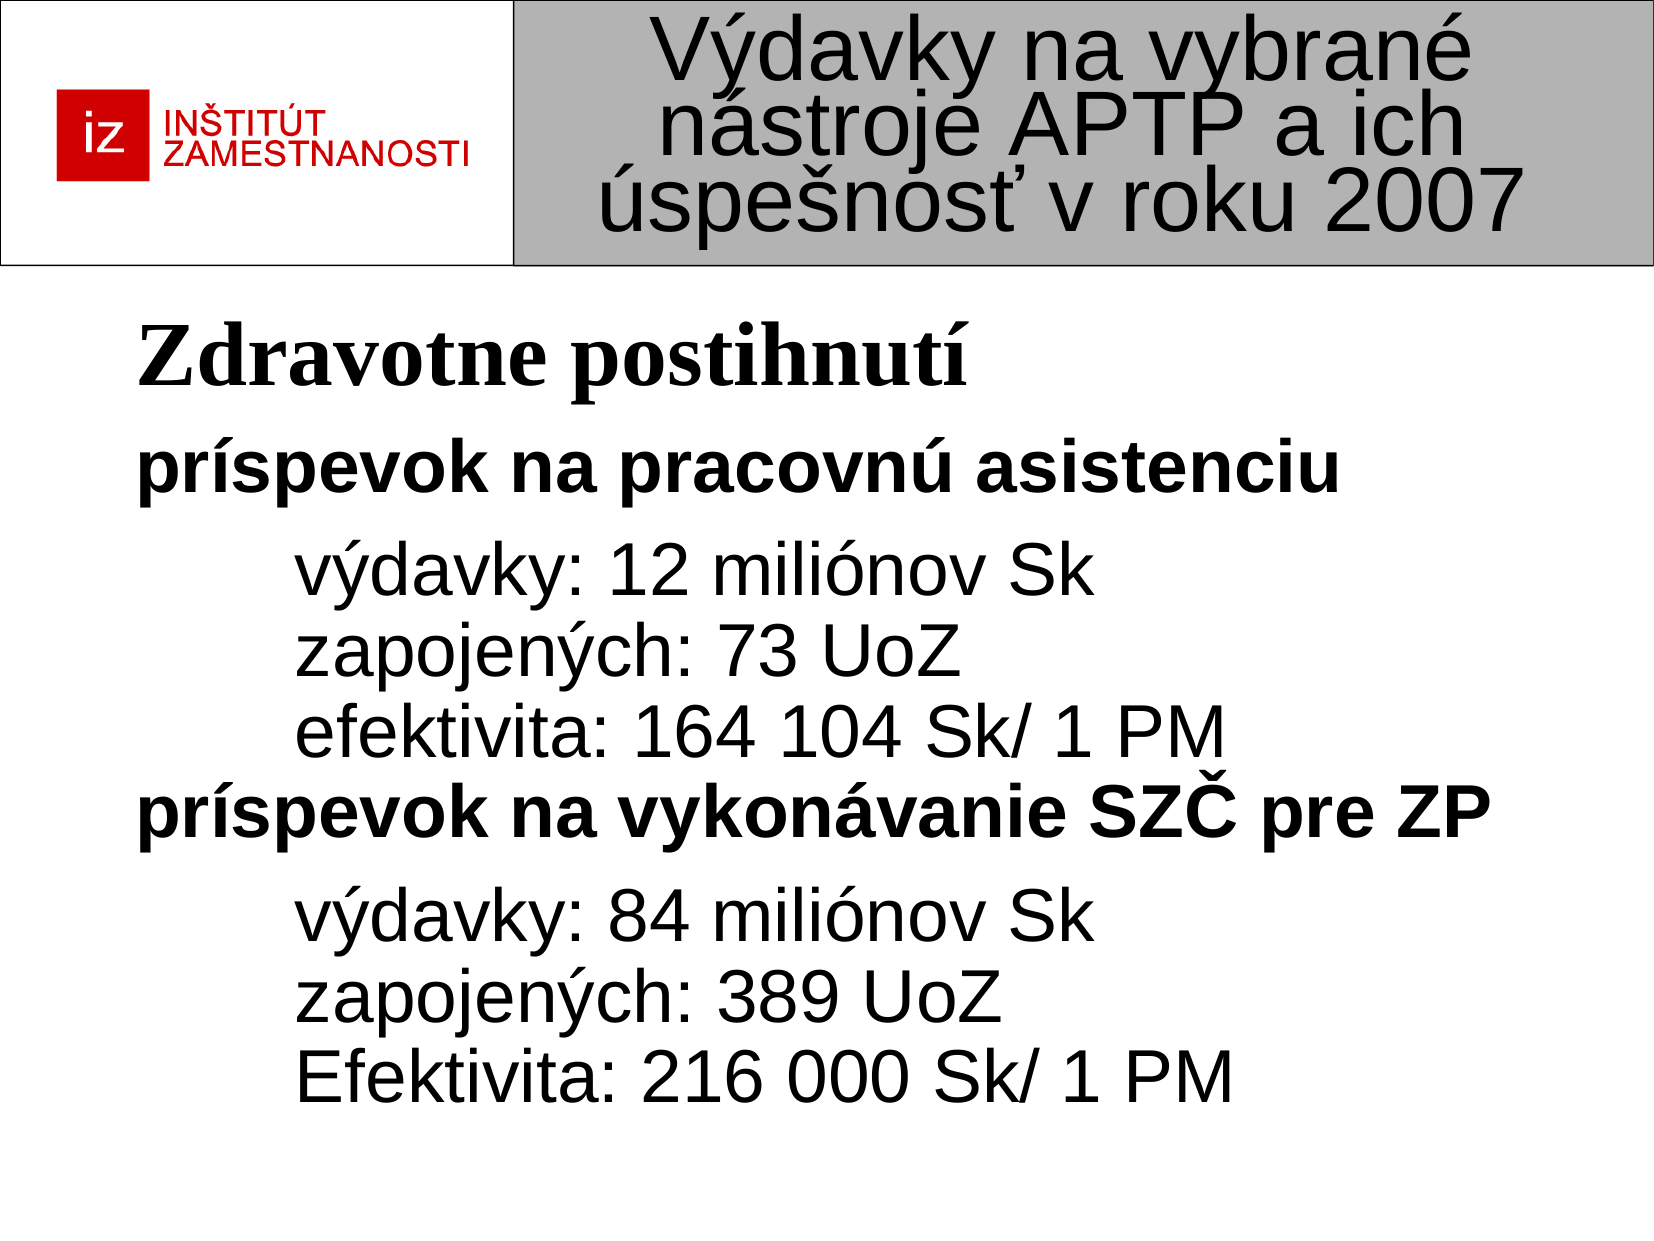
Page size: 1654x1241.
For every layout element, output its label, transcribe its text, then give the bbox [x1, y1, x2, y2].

title Výdavky na vybrané nástroje APTP a ich úspešnosť v roku 2007 [560, 1, 1565, 266]
picture [5, 8, 512, 257]
list Zdravotne postihnutí príspevok na pracovnú asistenciu výdavky: 12 miliónov Sk zapojených: 73 UoZ efektivita: 164 104 Sk/ 1 PM príspevok na vykonávanie SZČ pre ZP výdavky: 84 miliónov Sk zapojených: 389 UoZ Efektivita: 216 000 Sk/ 1 PM [118, 324, 1530, 1240]
